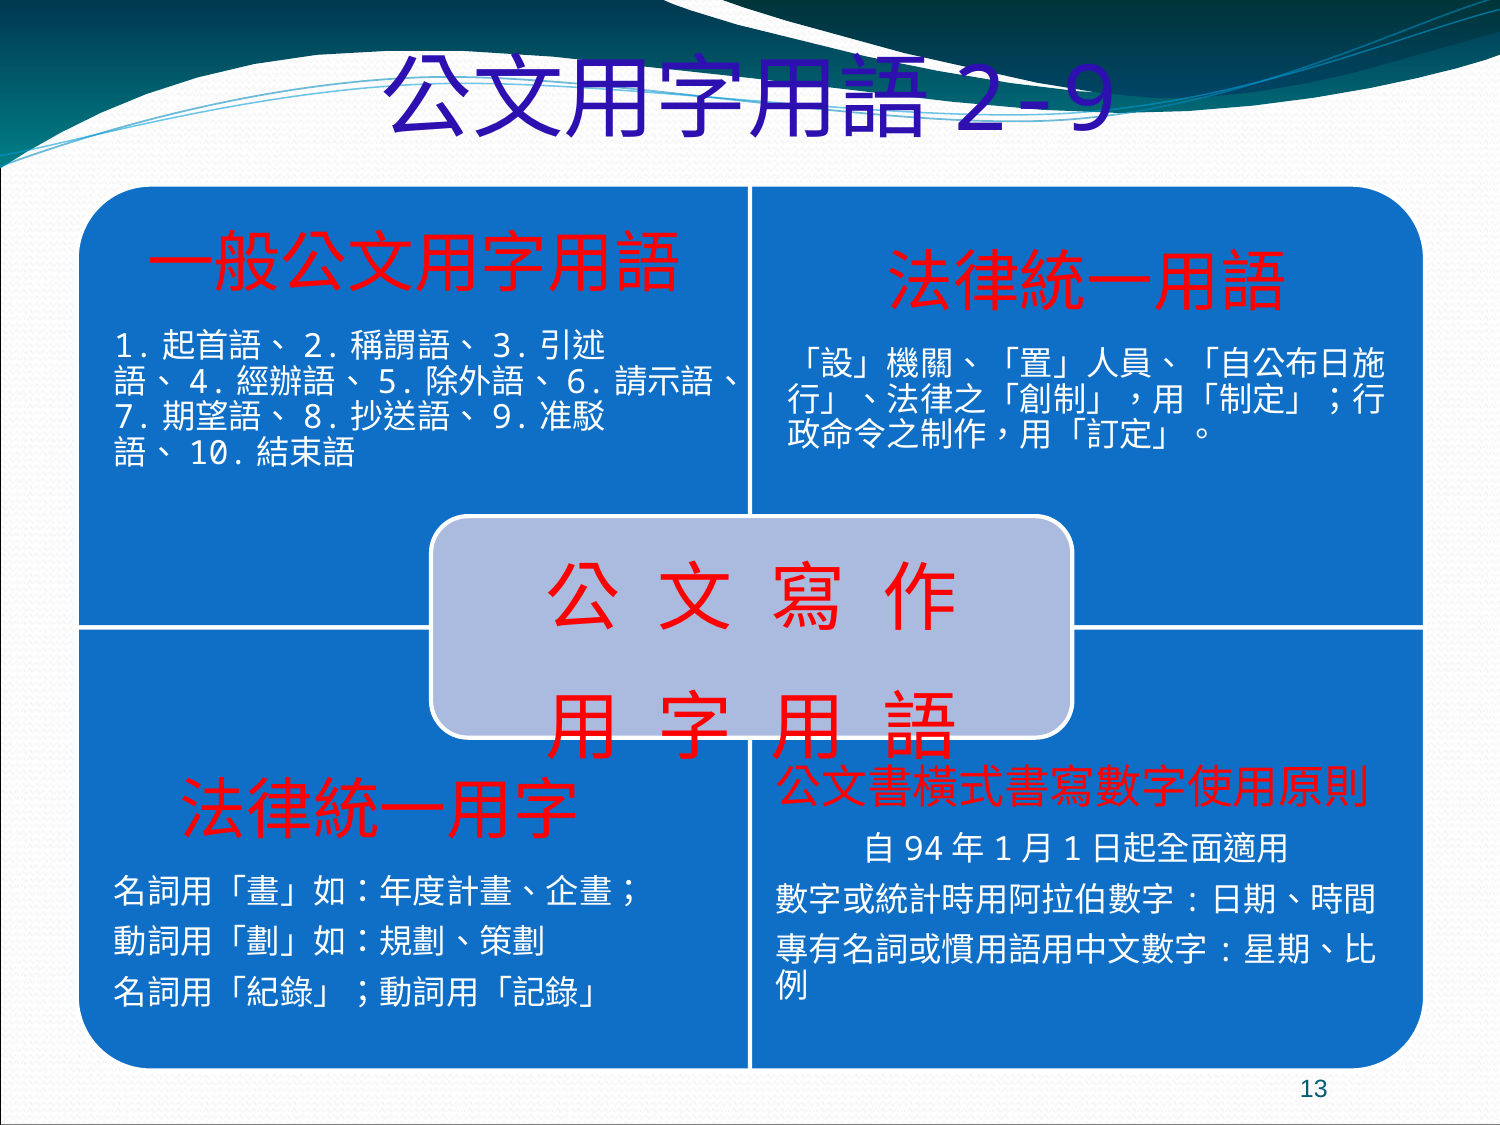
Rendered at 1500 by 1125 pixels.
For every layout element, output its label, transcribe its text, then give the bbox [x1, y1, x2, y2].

text_box 公 文 寫 作 用 字 用 語 [431, 516, 1073, 738]
text_box 法律統一用字 名詞用「畫」如：年度計畫、企畫； 動詞用「劃」如：規劃、策劃 名詞用「紀錄」；動詞用「記錄」 [76, 627, 750, 1071]
text_box 公文書橫式書寫數字使用原則 自94年1月1日起全面適用 數字或統計時用阿拉伯數字:日期、時間 專有名詞或慣用語用中文數字:星期、比例 [750, 627, 1426, 1071]
text_box 法律統一用語 「設」機關、「置」人員、「自公布日施行」、法律之「創制」，用「制定」；行政命令之制作，用「訂定」。 [750, 184, 1426, 627]
text_box 13 [1299, 1042, 1426, 1103]
text_box 一般公文用字用語 1.起首語、2.稱謂語、3.引述語、4.經辦語、5.除外語、6.請示語、7.期望語、8.抄送語、9.准駁語、10.結束語 [76, 184, 750, 627]
title 公文用字用語2-9 [75, 31, 1424, 149]
